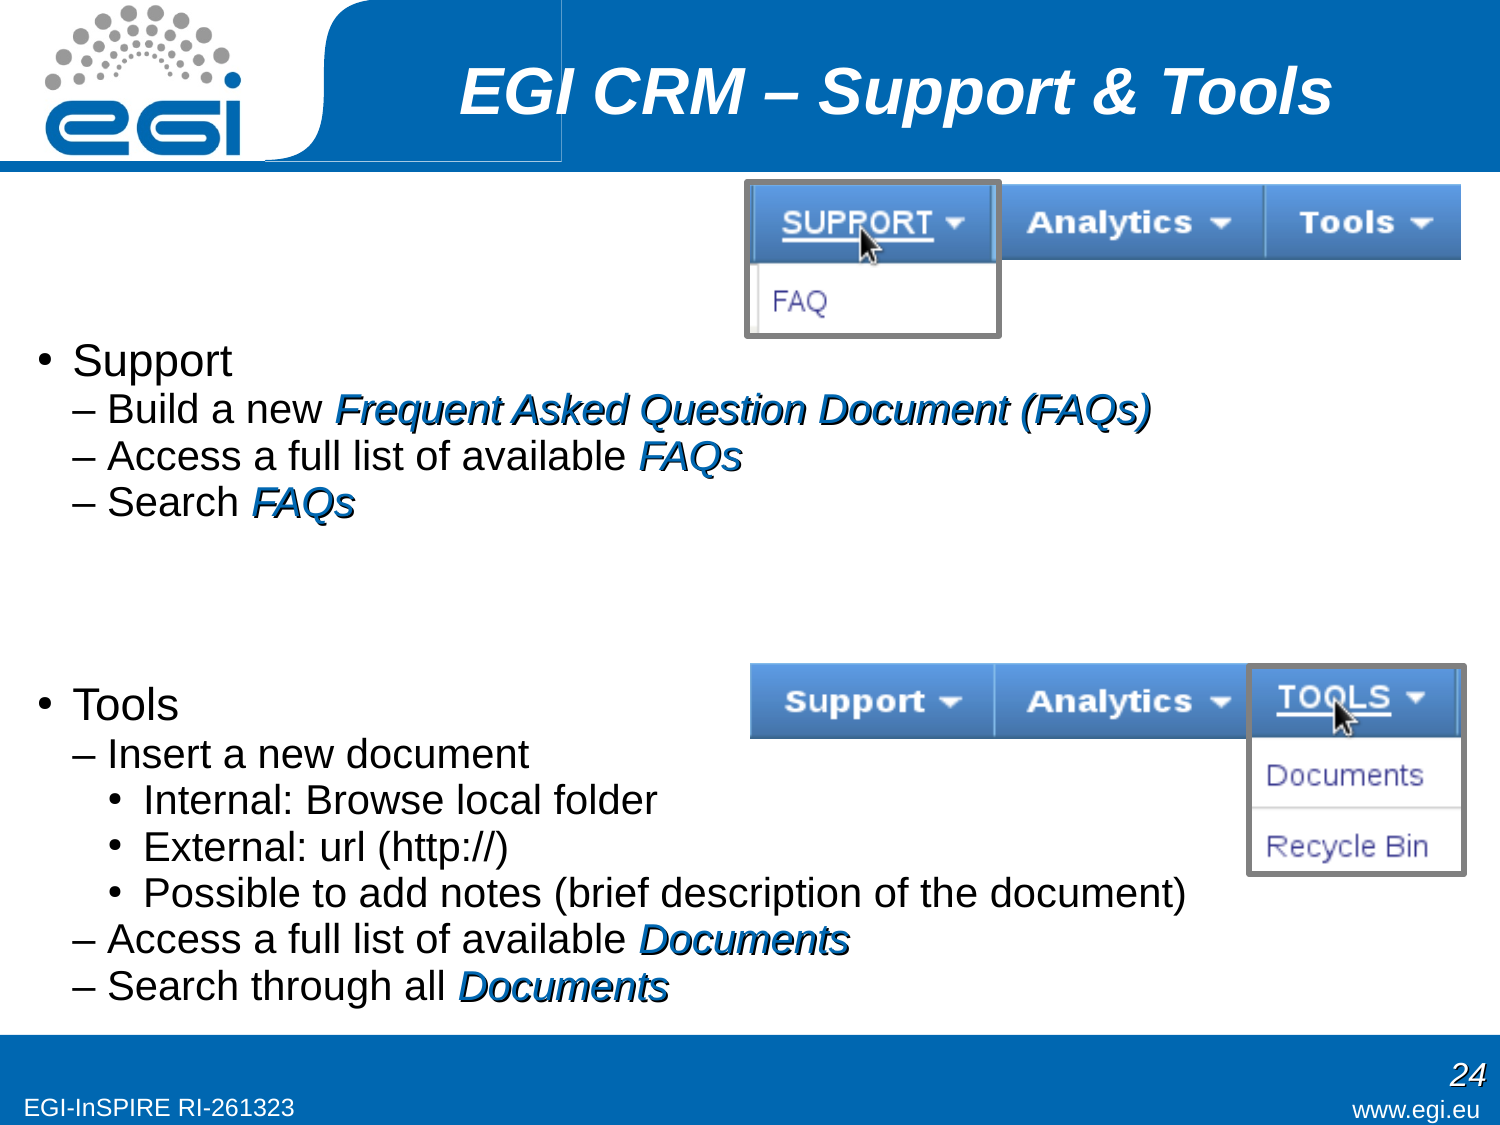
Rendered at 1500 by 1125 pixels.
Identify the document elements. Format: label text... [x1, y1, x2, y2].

picture [0, 0, 265, 161]
picture [1002, 184, 1461, 260]
picture [750, 663, 1246, 739]
text_box EGI CRM – Support & Tools [349, 40, 1446, 135]
picture [1252, 669, 1461, 872]
picture [750, 184, 996, 333]
text_box Support – Build a new Frequent Asked Question Document (FAQs) – Access a full list of available FAQs – Search FAQs Tools – Insert a new document Internal: Browse local folder External: url (http://) Possible to add notes (brief description of the document) – Access a full list of available Documents – Search through all Documents [22, 173, 1475, 1017]
